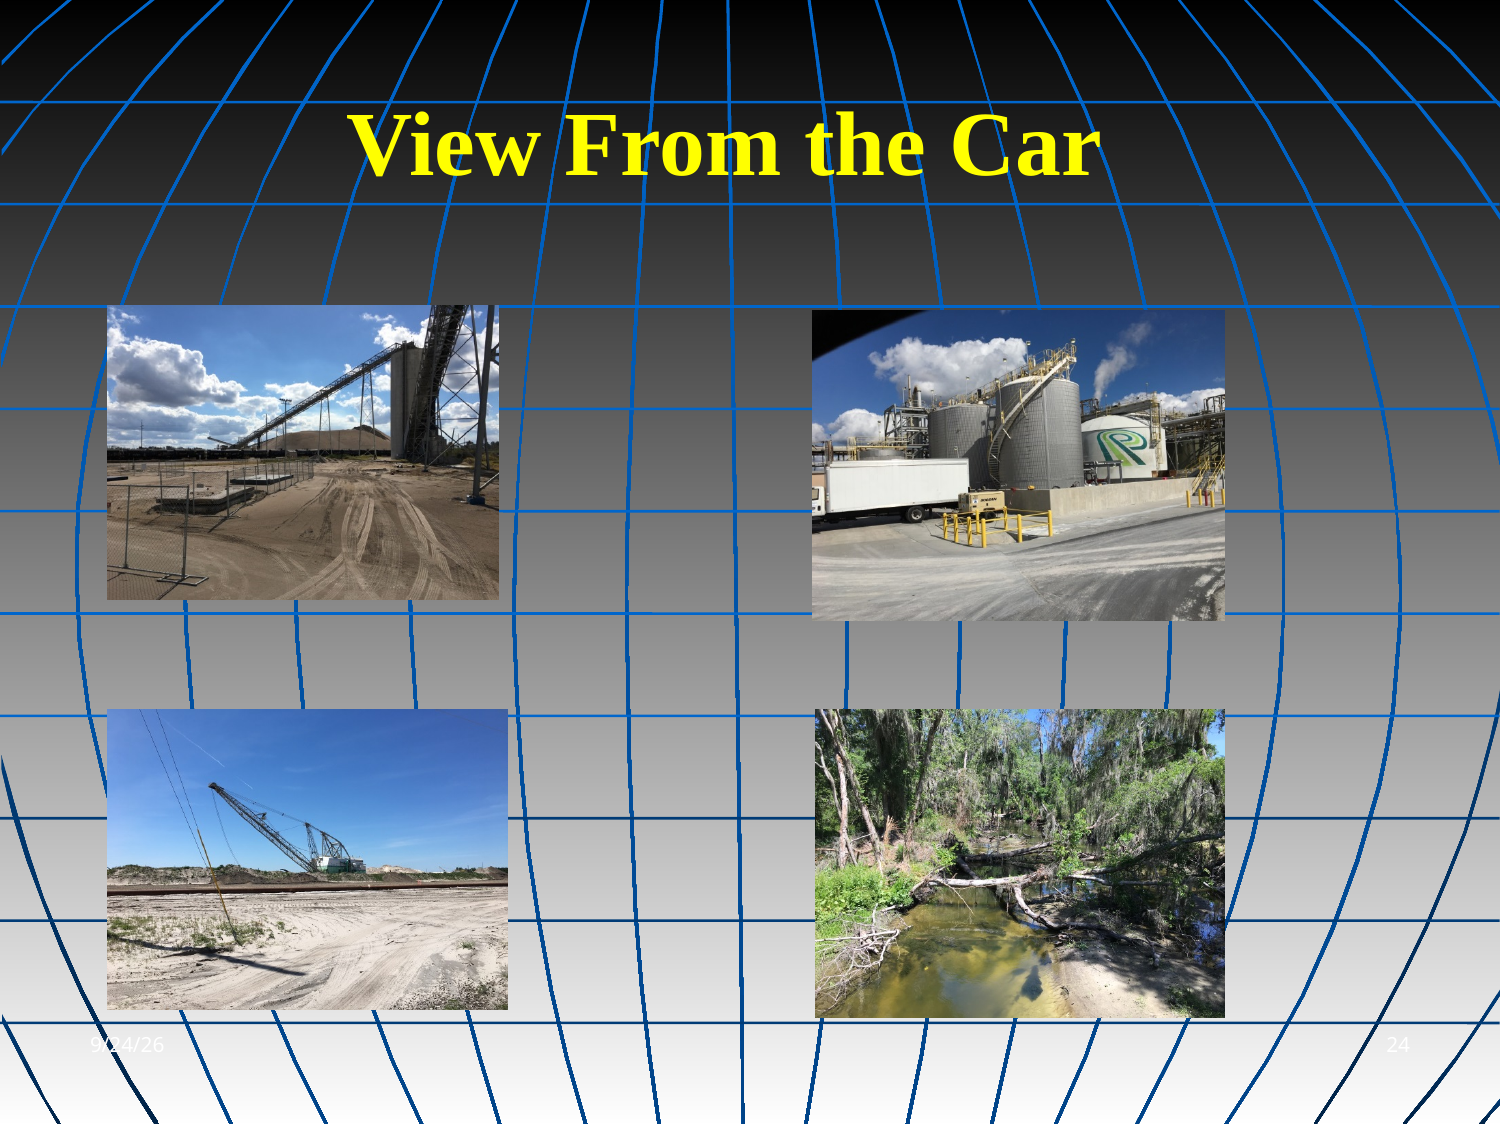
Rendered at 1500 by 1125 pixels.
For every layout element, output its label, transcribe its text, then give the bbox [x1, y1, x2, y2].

picture [107, 305, 499, 600]
title View From the Car [275, 45, 1175, 233]
picture [812, 310, 1225, 621]
picture [107, 709, 508, 1010]
slide_number <number> [1074, 1024, 1425, 1100]
picture [815, 709, 1225, 1018]
slide_number 6/27/17 [75, 1024, 425, 1100]
